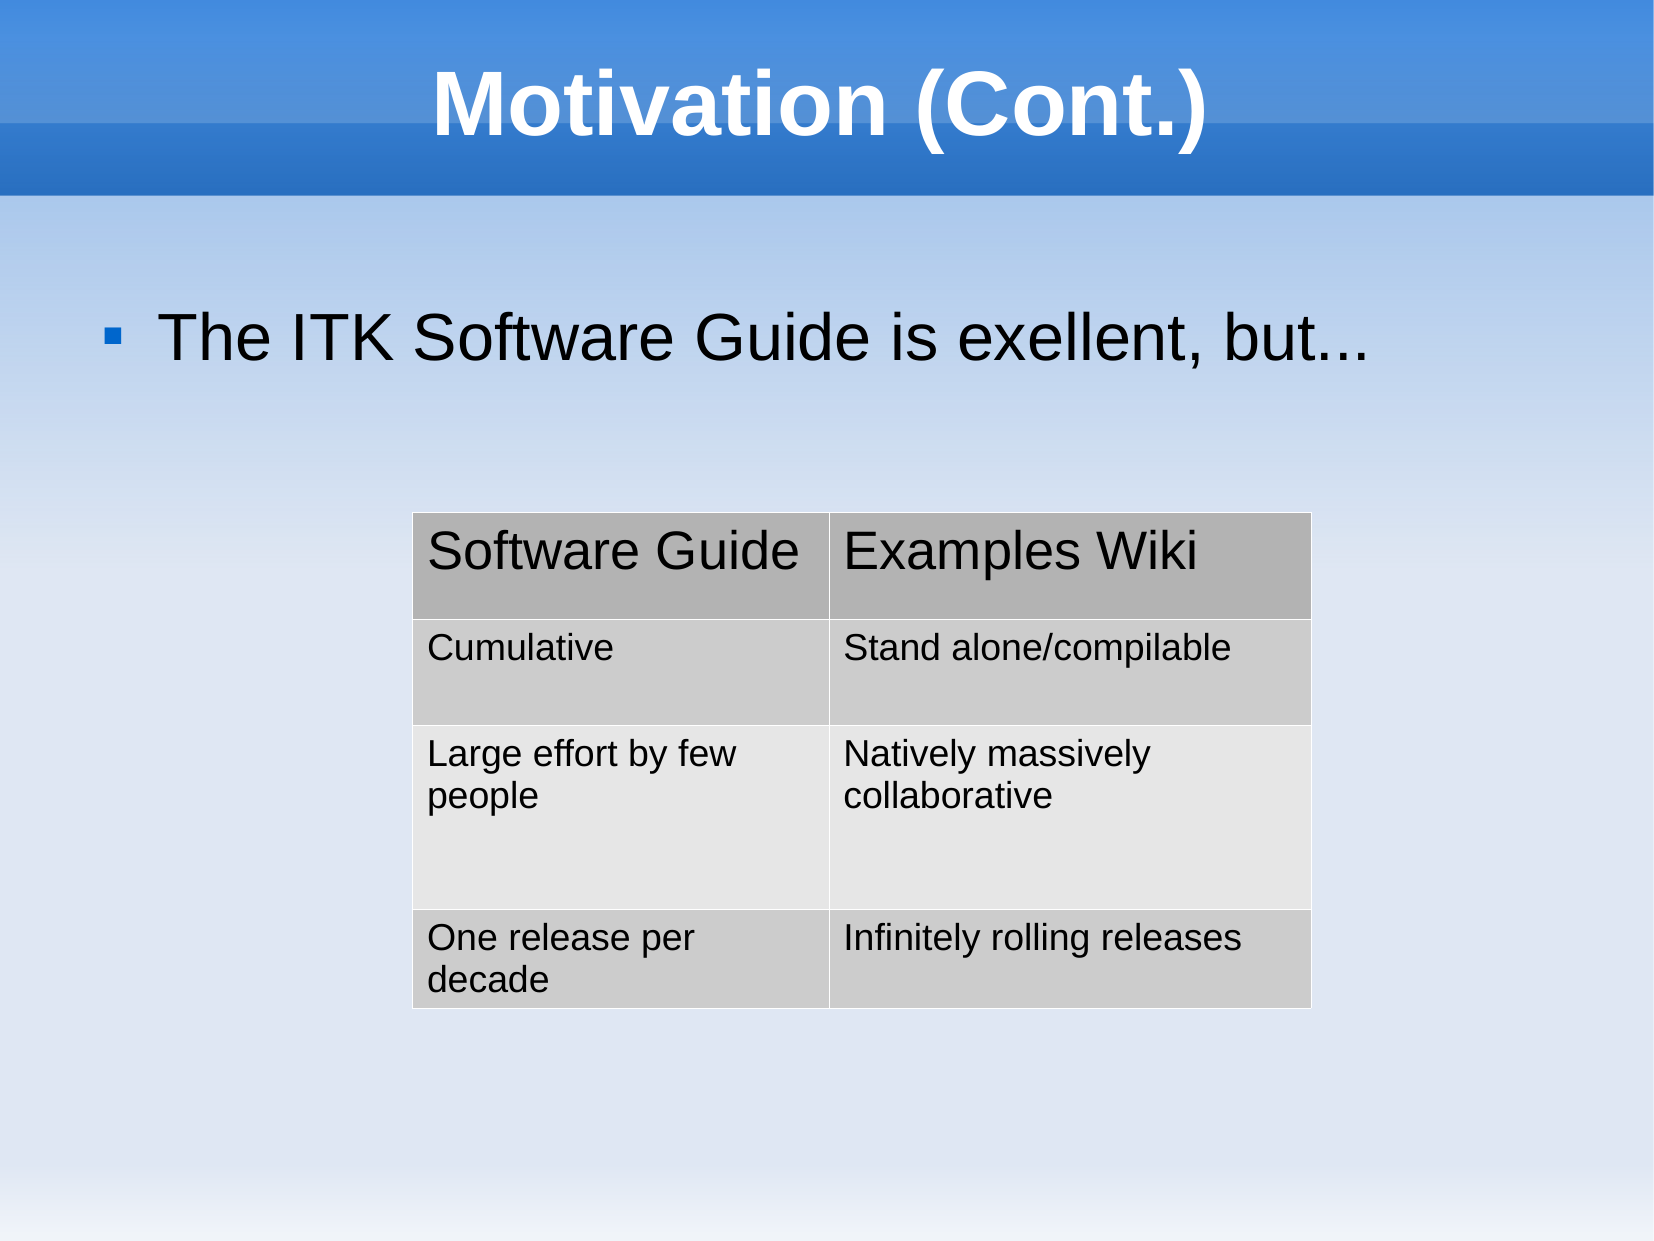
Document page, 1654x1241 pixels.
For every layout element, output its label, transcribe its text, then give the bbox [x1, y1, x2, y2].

table_cell Stand alone/compilable [830, 620, 1311, 725]
table_header Software Guide [413, 513, 829, 619]
table_cell One release per decade [413, 910, 829, 1008]
table_cell Cumulative [413, 620, 829, 725]
table_cell Natively massively collaborative [830, 726, 1311, 909]
table_cell Infinitely rolling releases [830, 910, 1311, 1008]
title Motivation (Cont.) [76, 7, 1565, 200]
table_header Examples Wiki [830, 513, 1311, 619]
table_cell Large effort by few people [413, 726, 829, 909]
list The ITK Software Guide is exellent, but... [86, 300, 1576, 504]
picture [0, 0, 1654, 1241]
